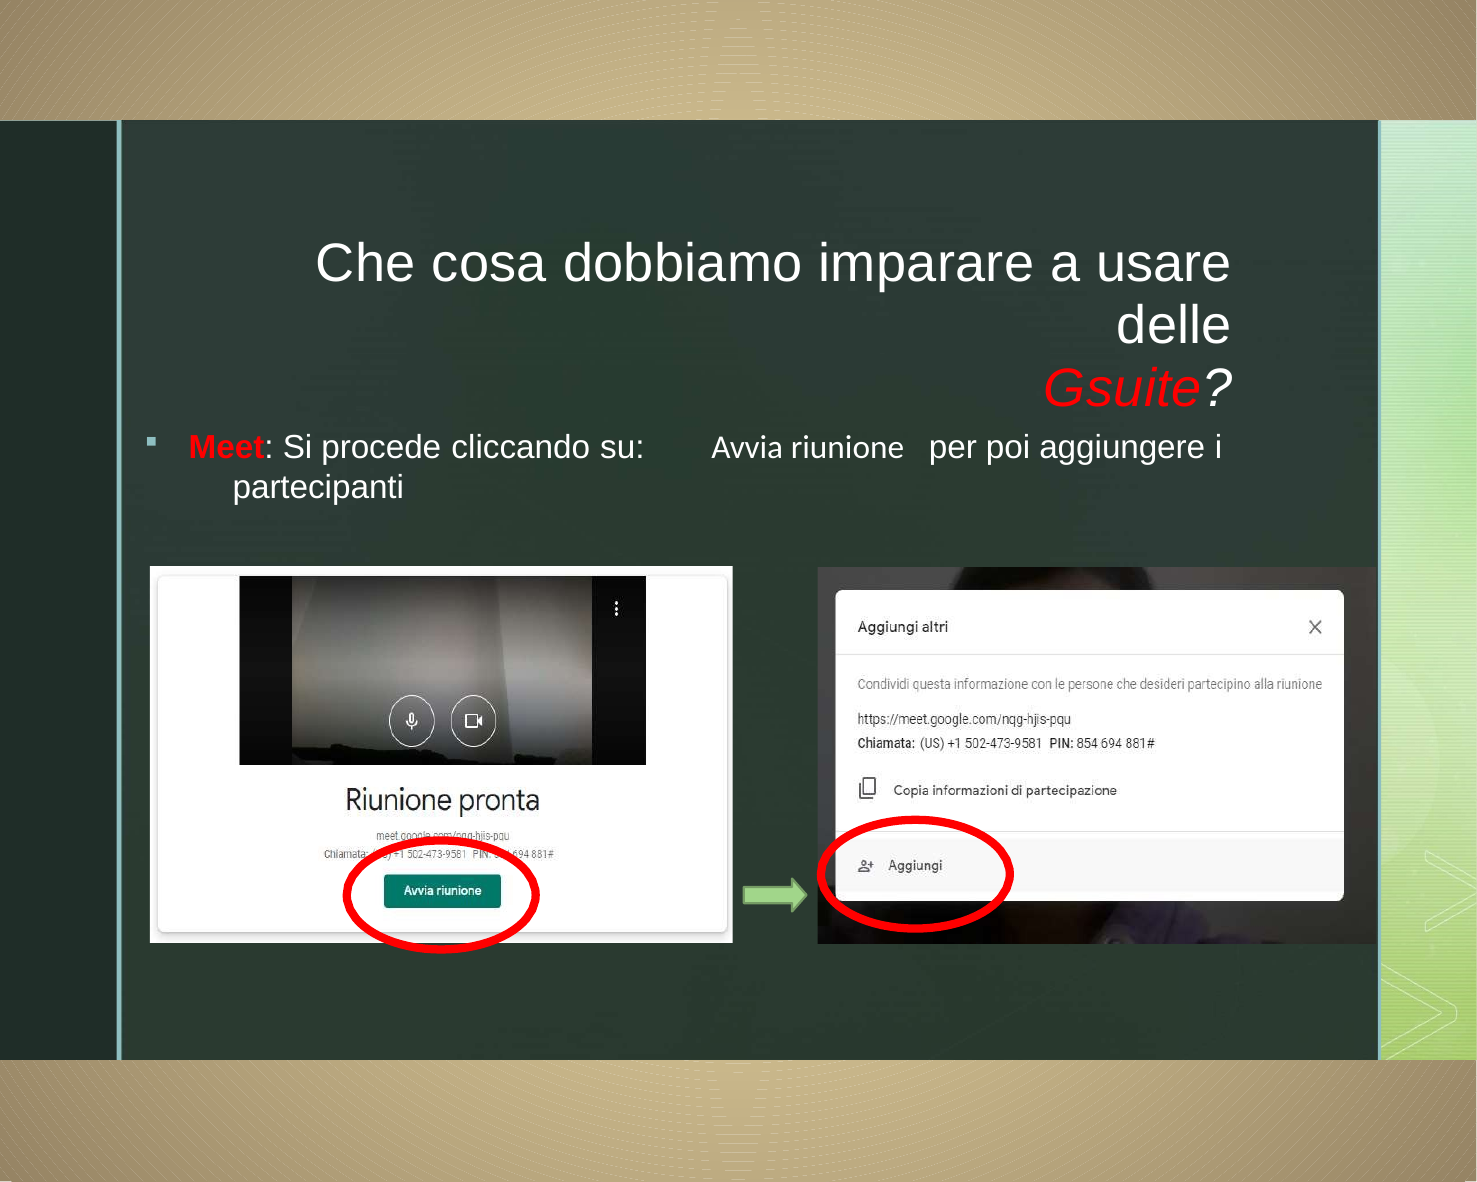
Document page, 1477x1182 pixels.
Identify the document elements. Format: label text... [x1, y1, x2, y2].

text_box [150, 567, 733, 943]
text_box [818, 568, 1376, 944]
text_box Meet: Si procede cliccando su: Avvia riunione per poi aggiungere i partecipanti [141, 423, 1286, 507]
title Che cosa dobbiamo imparare a usare delle Gsuite? [315, 227, 1319, 419]
text_box [745, 884, 804, 906]
text_box [351, 845, 531, 943]
text_box [826, 824, 1005, 924]
